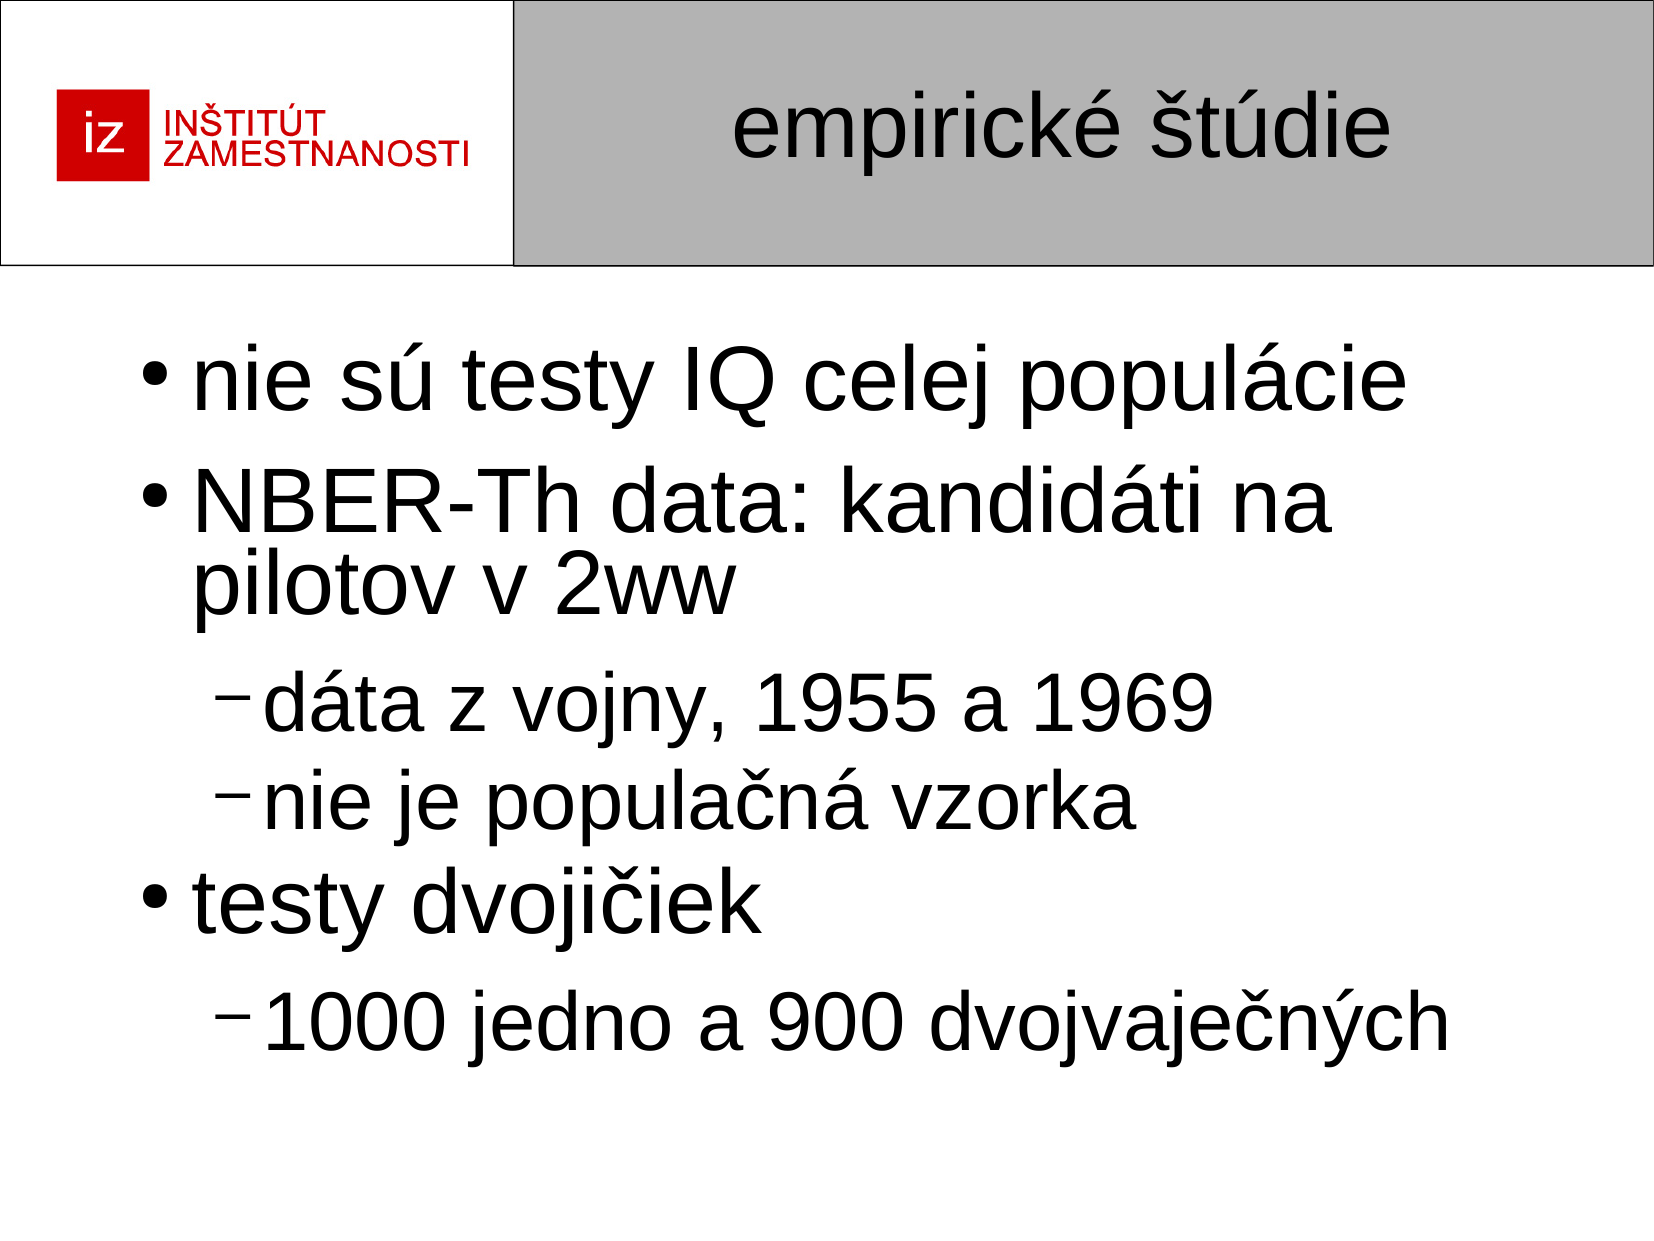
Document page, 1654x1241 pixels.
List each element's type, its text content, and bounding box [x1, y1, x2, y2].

picture [5, 8, 512, 257]
title empirické štúdie [561, 37, 1565, 229]
list nie sú testy IQ celej populácie NBER-Th data: kandidáti na pilotov v 2ww dáta z vojny, 1955 a 1969 nie je populačná vzorka testy dvojičiek 1000 jedno a 900 dvojvaječných [121, 344, 1533, 1112]
